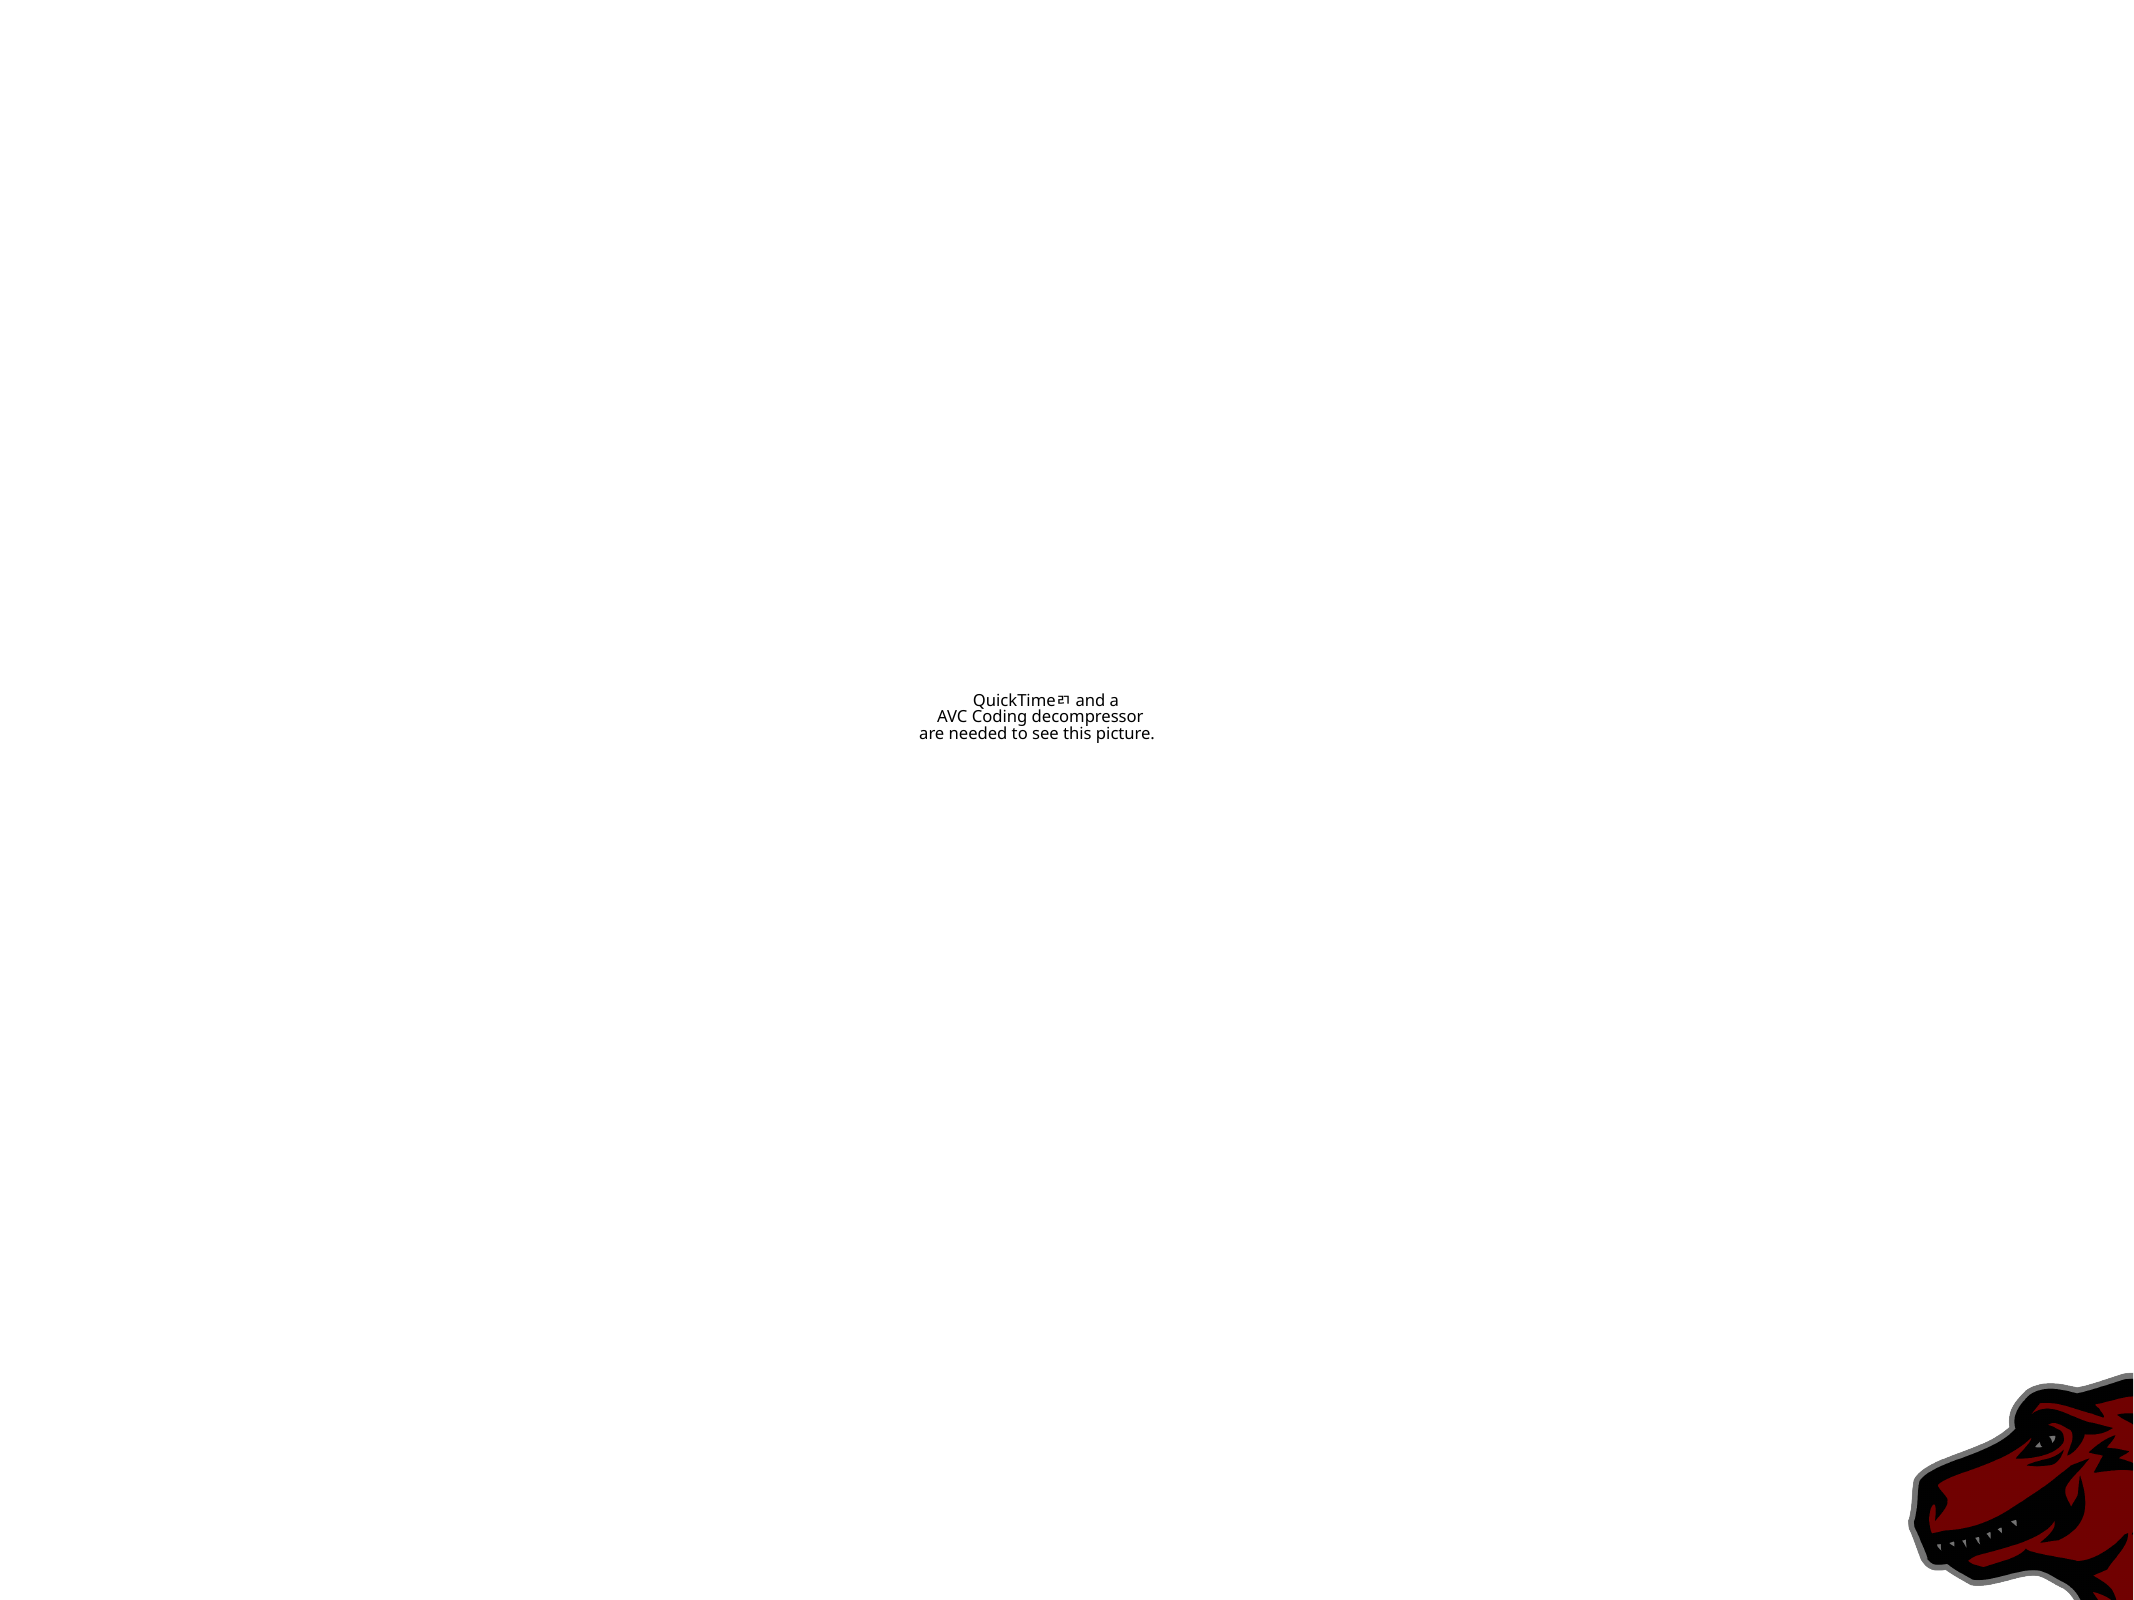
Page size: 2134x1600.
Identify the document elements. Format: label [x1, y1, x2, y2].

picture [1889, 1372, 2134, 1600]
picture [162, 225, 1933, 1221]
